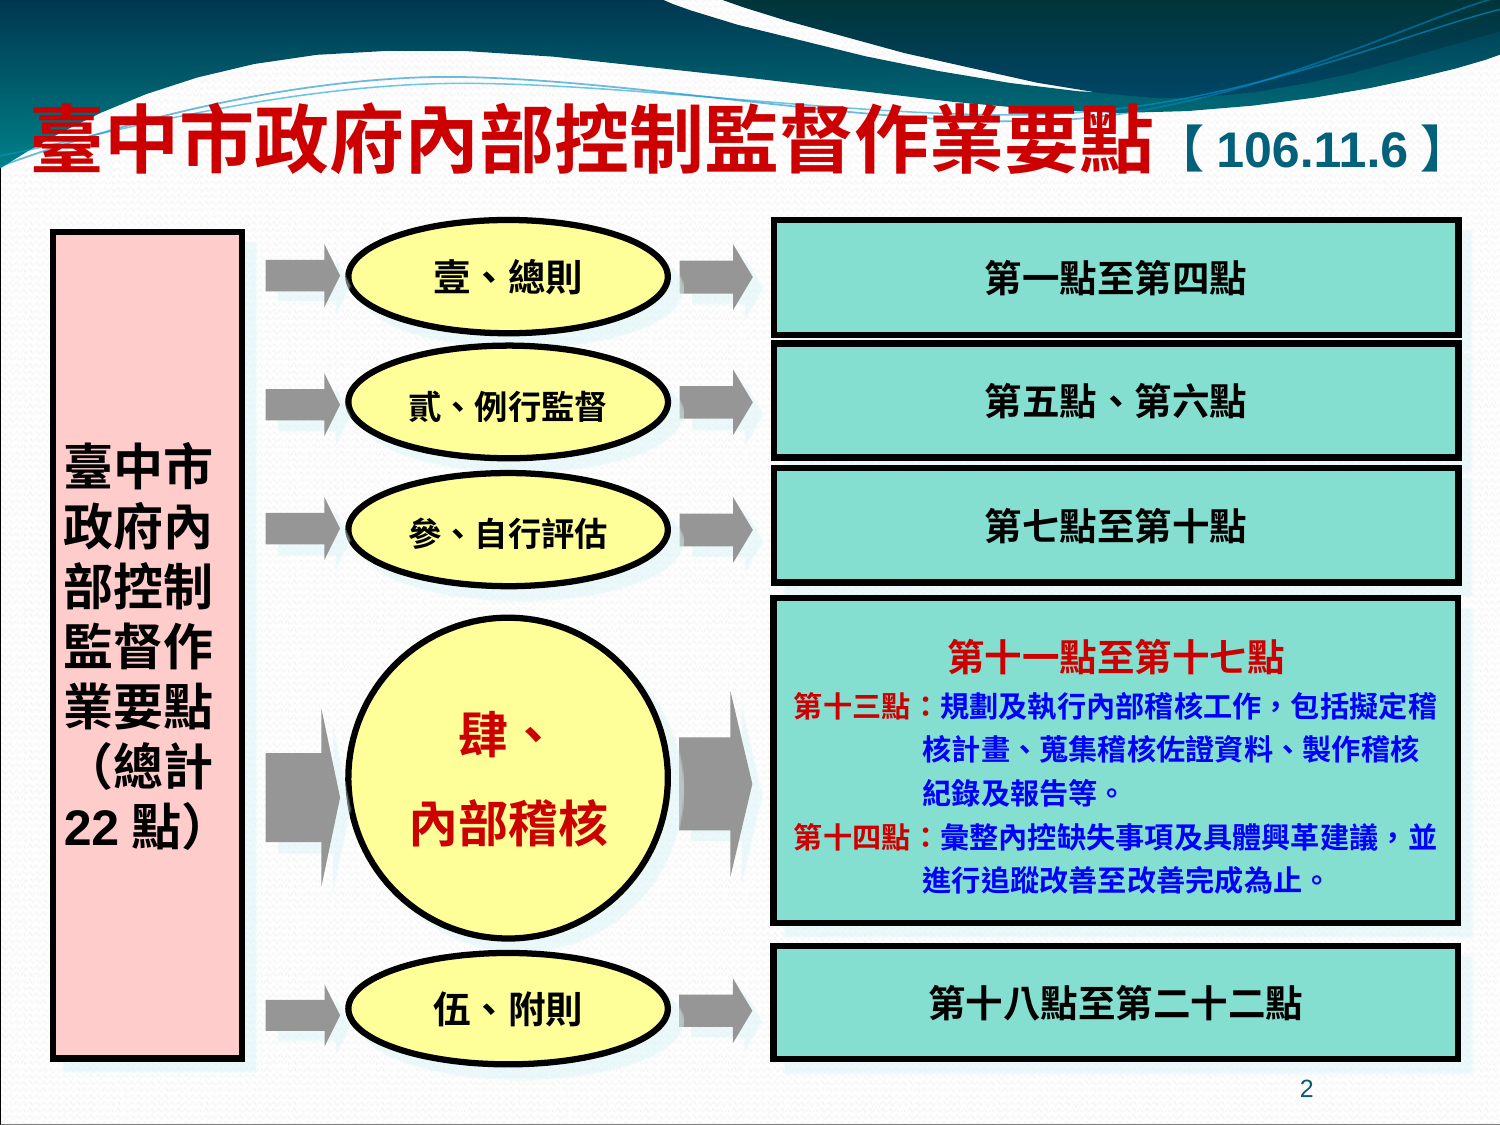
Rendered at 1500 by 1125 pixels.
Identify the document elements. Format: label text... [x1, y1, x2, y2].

text_box 貳、例行監督 [348, 345, 668, 459]
text_box [265, 497, 341, 560]
text_box [679, 691, 753, 877]
text_box [265, 244, 341, 308]
text_box 肆、 內部稽核 [348, 617, 668, 939]
text_box 第一點至第四點 [774, 220, 1459, 335]
text_box [679, 978, 753, 1044]
text_box 壹、總則 [348, 219, 668, 334]
text_box [679, 497, 753, 563]
text_box [265, 708, 341, 887]
text_box [265, 373, 341, 437]
text_box [1299, 1059, 1426, 1103]
text_box [265, 984, 341, 1047]
text_box [679, 369, 753, 435]
text_box 參、自行評估 [348, 473, 668, 587]
text_box 伍、附則 [348, 952, 668, 1065]
text_box 臺中市政府內部控制監督作業要點（總計22點） [53, 232, 242, 1059]
text_box 第七點至第十點 [774, 468, 1459, 582]
text_box 第十八點至第二十二點 [774, 946, 1458, 1059]
text_box 第十一點至第十七點 第十三點：規劃及執行內部稽核工作，包括擬定稽 核計畫、蒐集稽核佐證資料、製作稽核 紀錄及報告等。 第十四點：彙整內控缺失事項及具體興革建議，並 進行追蹤改善至改善完成為止。 [774, 598, 1458, 923]
title 臺中市政府內部控制監督作業要點【106.11.6】 [0, 66, 1500, 183]
text_box 第五點、第六點 [774, 343, 1459, 458]
text_box [679, 244, 753, 310]
